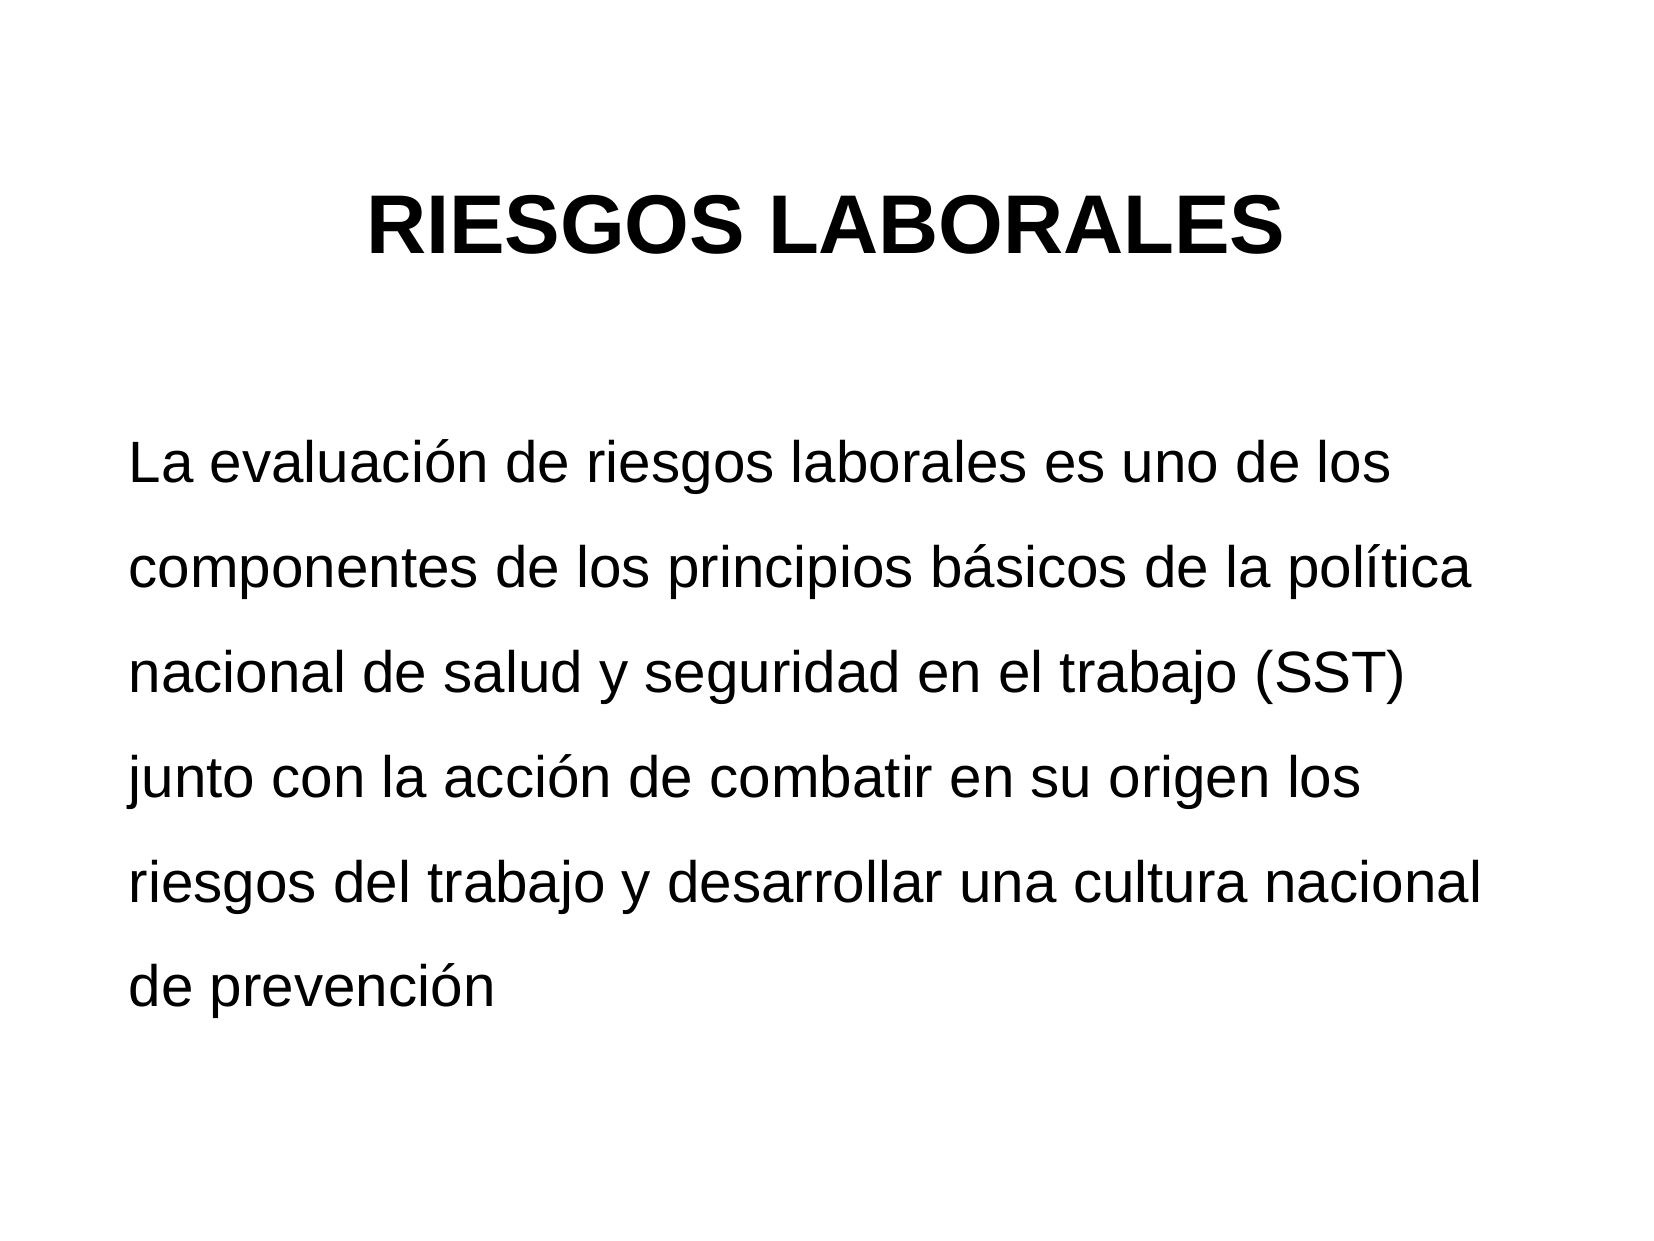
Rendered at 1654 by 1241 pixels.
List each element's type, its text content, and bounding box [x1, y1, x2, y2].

title RIESGOS LABORALES [113, 66, 1540, 306]
list La evaluación de riesgos laborales es uno de los componentes de los principios básicos de la política nacional de salud y seguridad en el trabajo (SST) junto con la acción de combatir en su origen los riesgos del trabajo y desarrollar una cultura nacional de prevención [113, 330, 1540, 1117]
